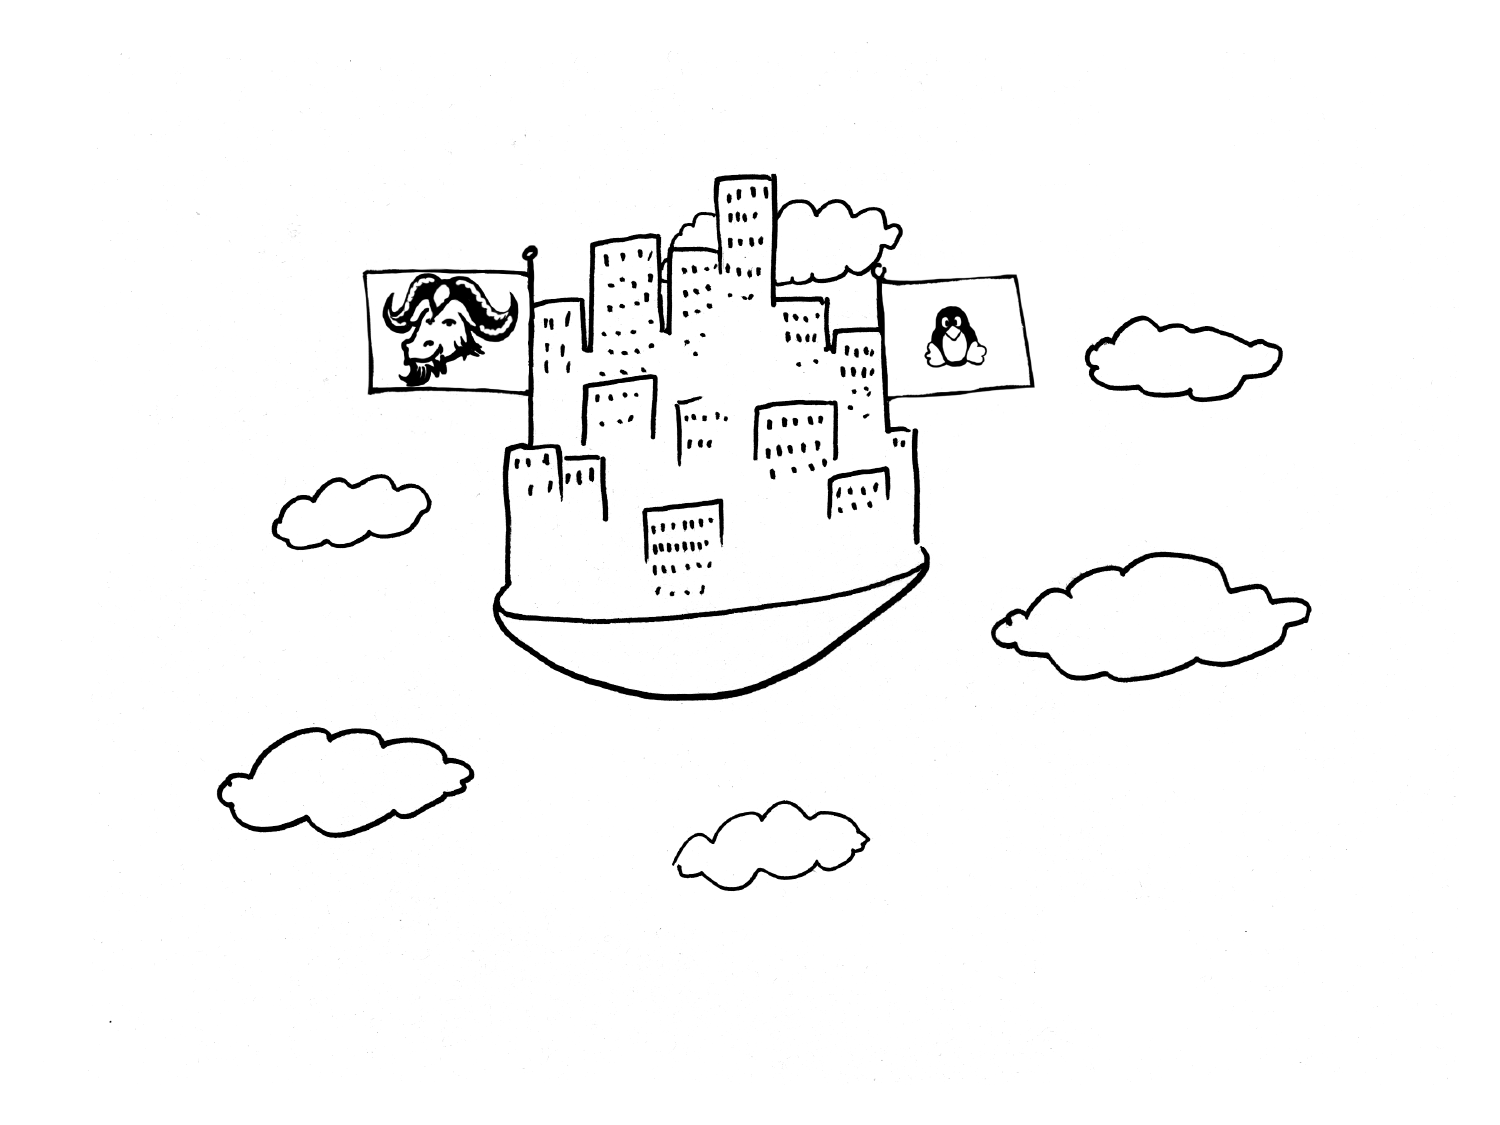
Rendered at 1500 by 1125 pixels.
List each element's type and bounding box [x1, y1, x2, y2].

picture [41, 40, 1459, 1085]
